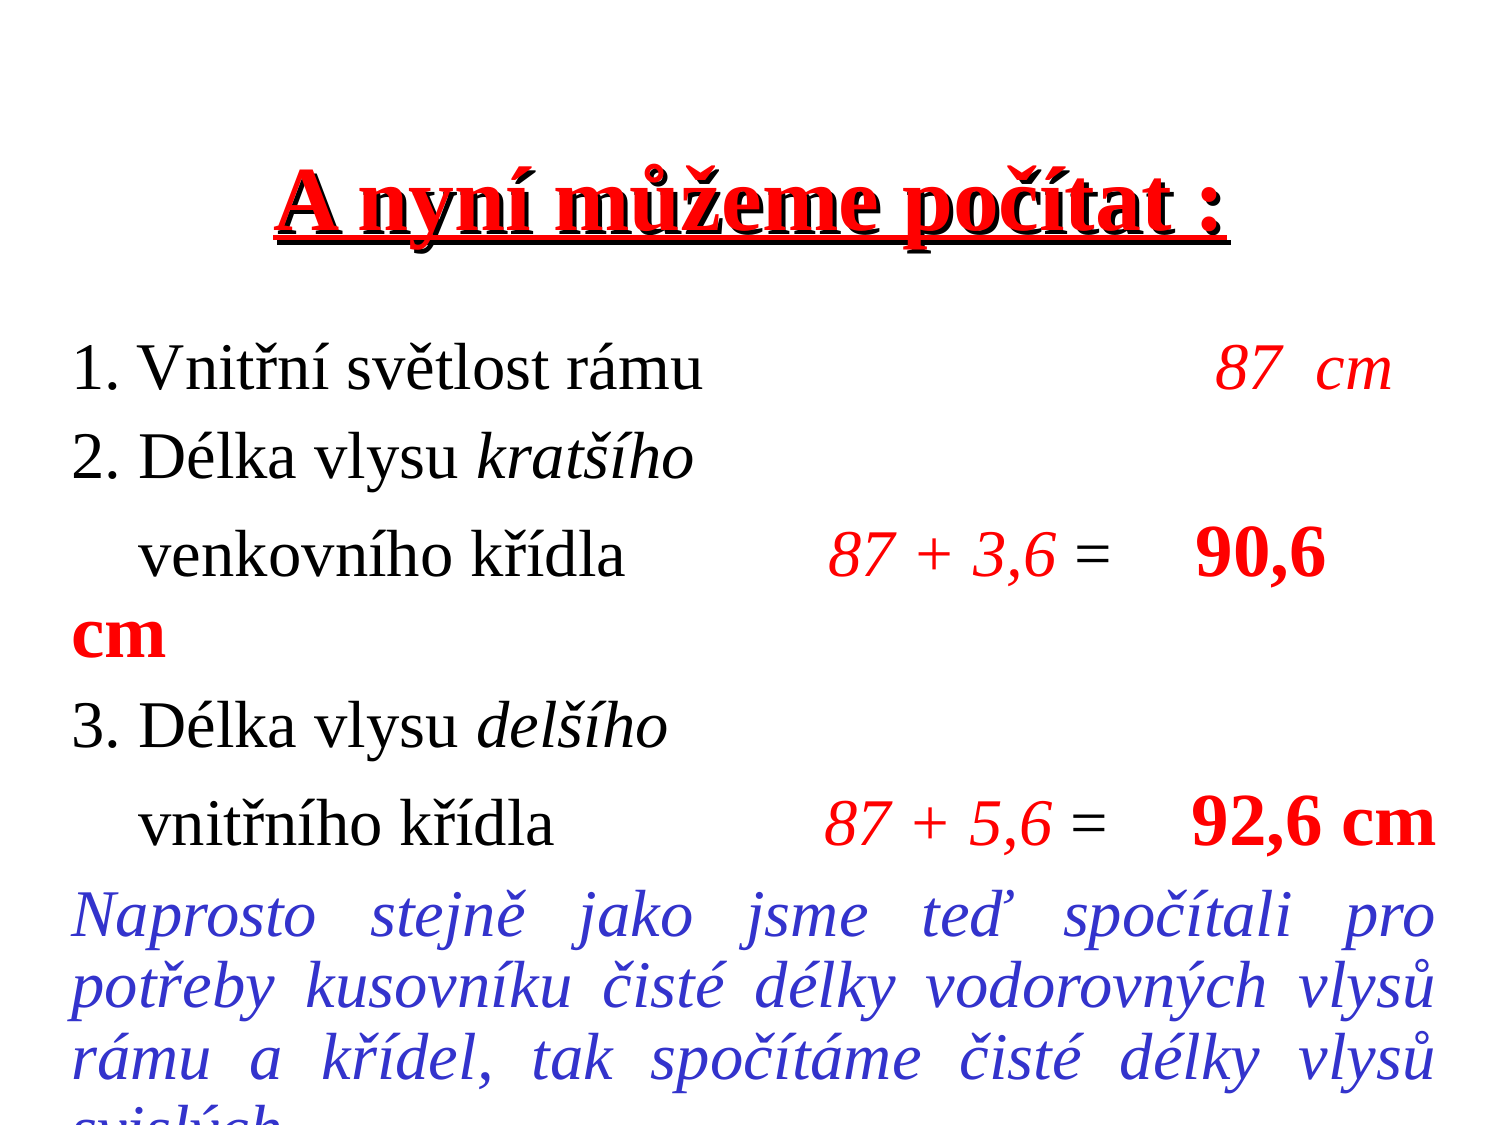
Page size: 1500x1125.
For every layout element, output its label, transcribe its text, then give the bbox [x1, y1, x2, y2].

title A nyní můžeme počítat : [112, 99, 1388, 288]
list 1. Vnitřní světlost rámu 87 cm 2. Délka vlysu kratšího venkovního křídla 87 + 3,6 = 90,6 cm 3. Délka vlysu delšího vnitřního křídla 87 + 5,6 = 92,6 cm Naprosto stejně jako jsme teď spočítali pro potřeby kusovníku čisté délky vodorovných vlysů rámu a křídel, tak spočítáme čisté délky vlysů svislých. [0, 324, 1454, 1125]
